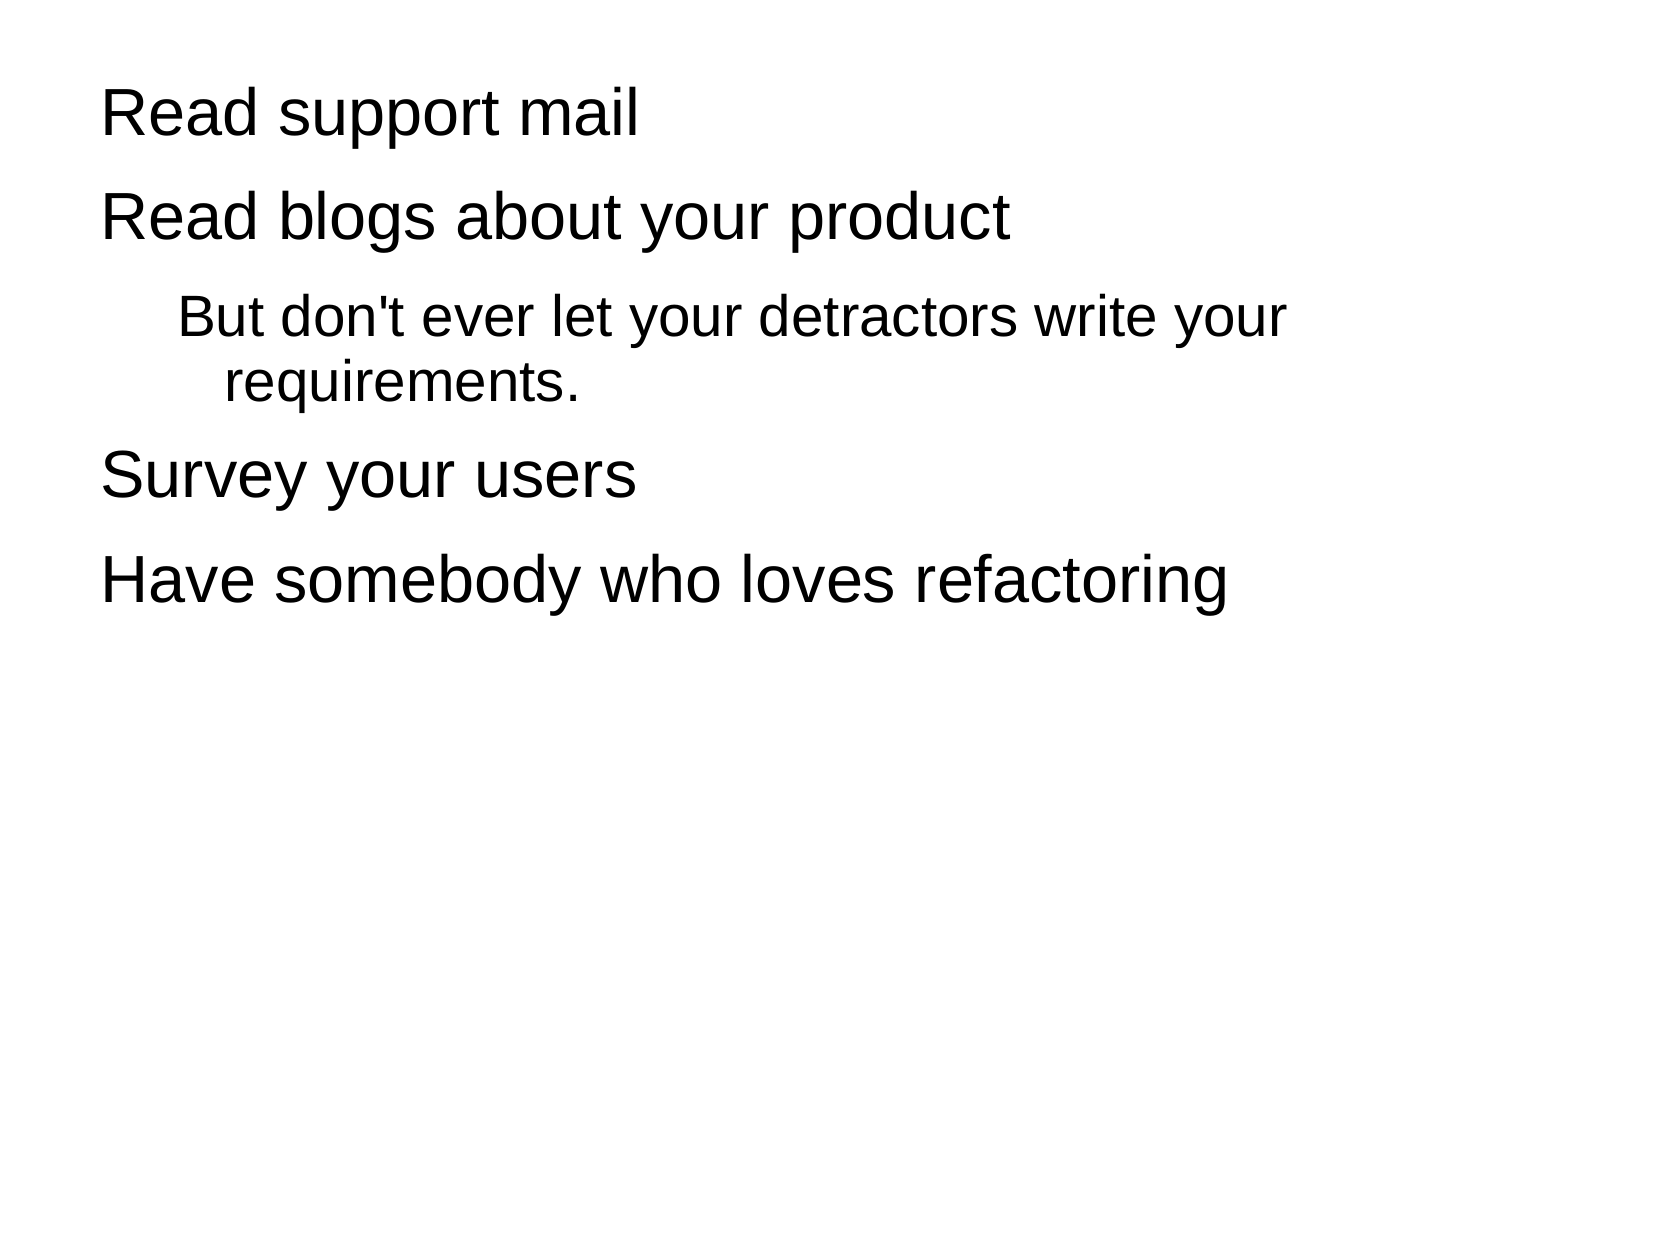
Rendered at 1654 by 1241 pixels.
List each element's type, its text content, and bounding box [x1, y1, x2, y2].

list Read support mail Read blogs about your product But don't ever let your detractors write your requirements. Survey your users Have somebody who loves refactoring [82, 75, 1571, 1163]
